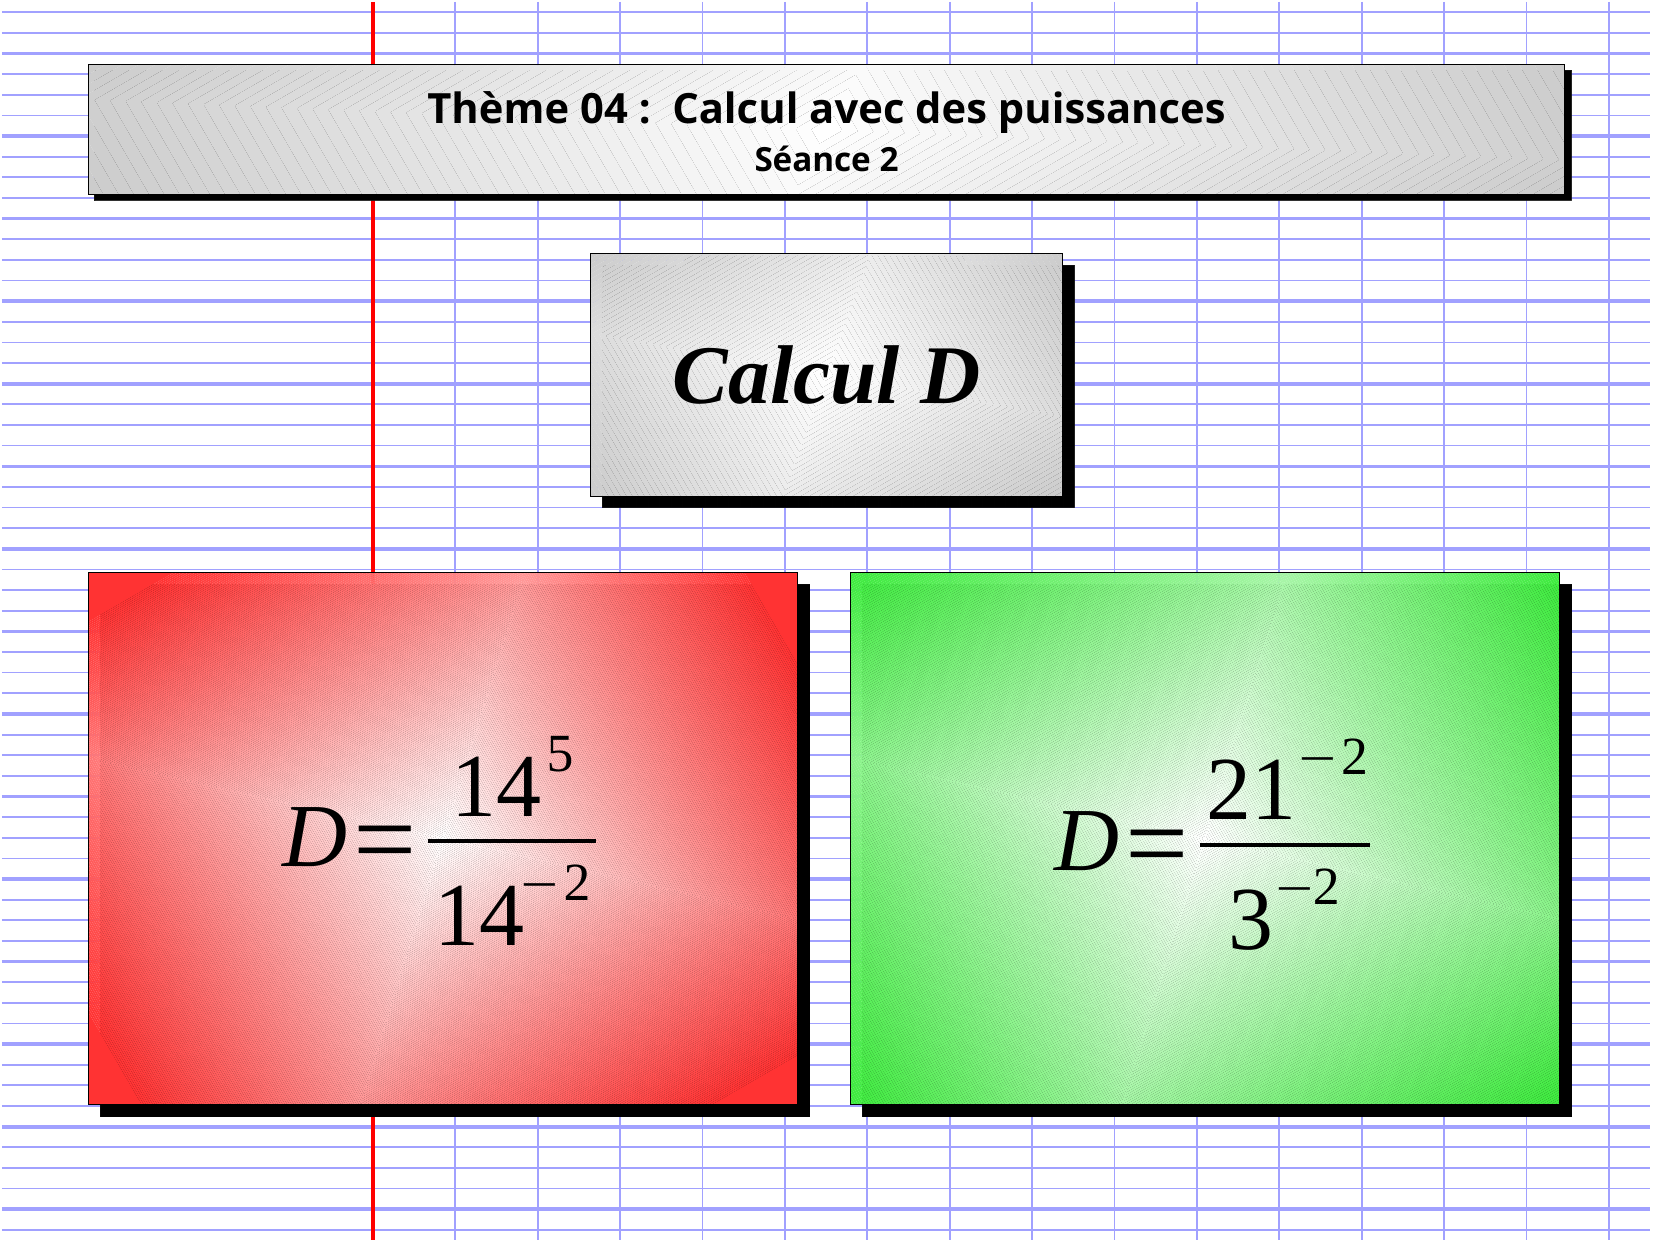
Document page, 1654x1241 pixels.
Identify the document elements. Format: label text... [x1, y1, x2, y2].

chart [1026, 724, 1397, 969]
picture [0, 0, 1654, 1241]
chart [254, 720, 622, 965]
text_box [850, 572, 1560, 1105]
text_box [88, 572, 798, 1105]
text_box Calcul D [590, 253, 1063, 497]
text_box Thème 04 : Calcul avec des puissances Séance 2 [88, 64, 1565, 195]
